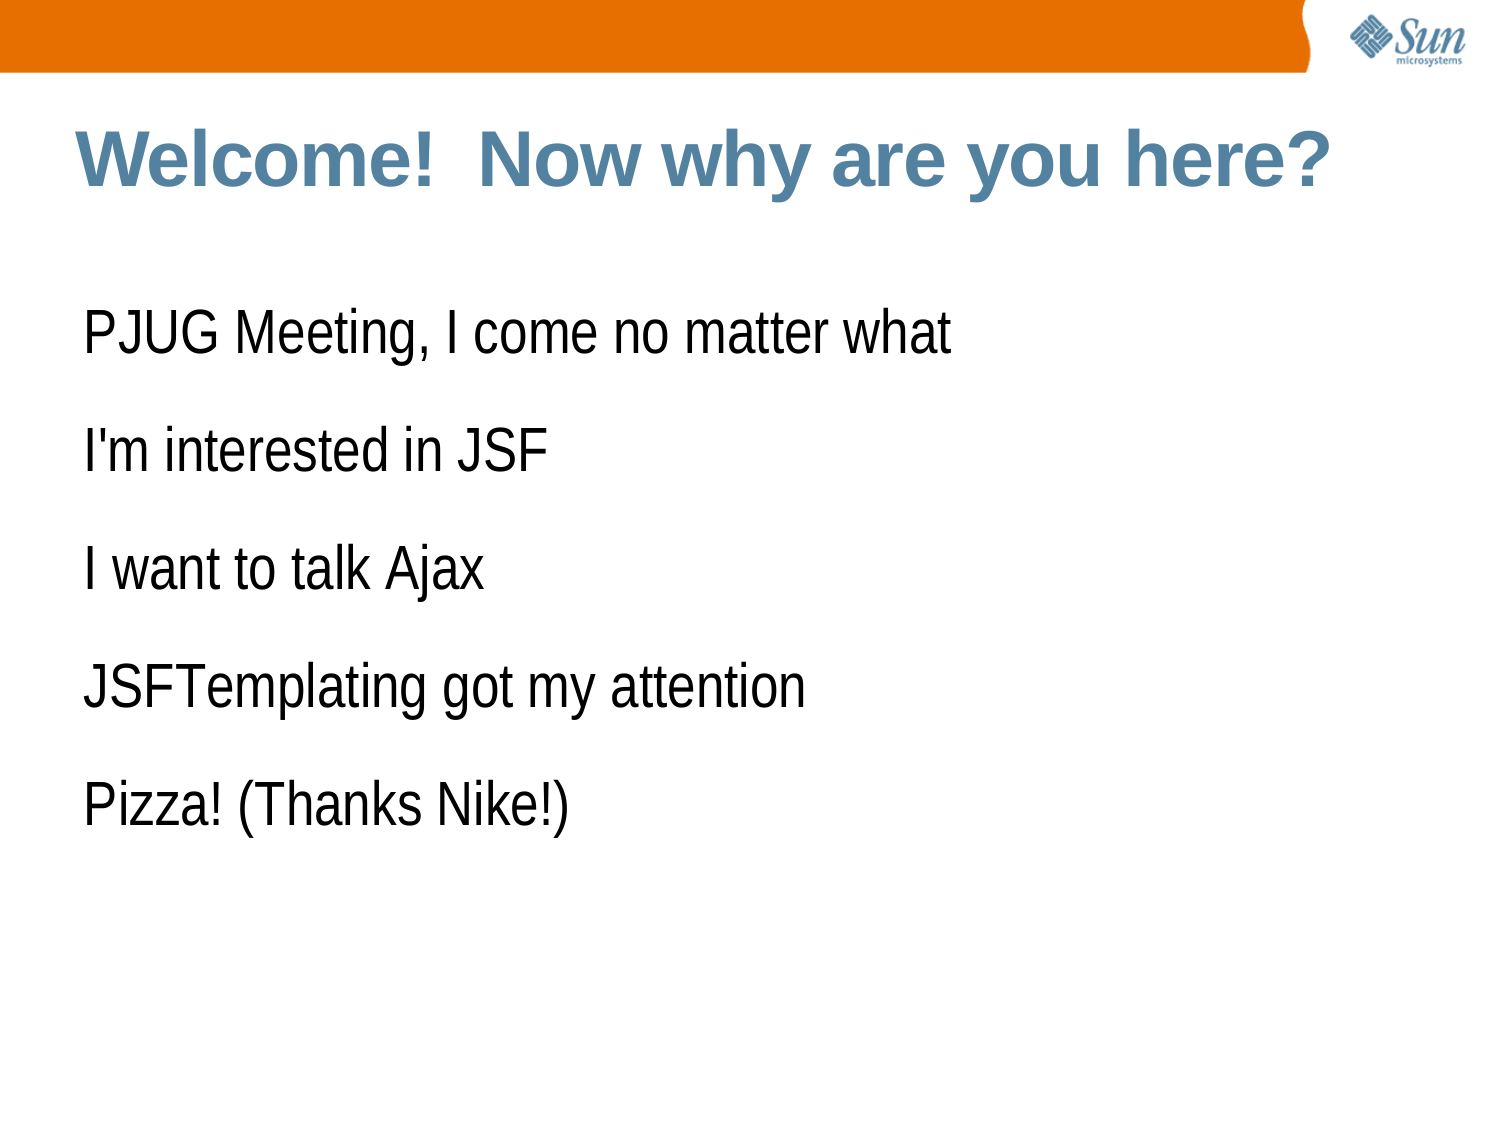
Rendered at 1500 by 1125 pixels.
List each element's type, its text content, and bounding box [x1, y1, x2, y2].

list JSFTemplating got my attention [64, 658, 1388, 764]
list I want to talk Ajax [64, 540, 1388, 621]
list Pizza! (Thanks Nike!) [64, 777, 1388, 882]
list PJUG Meeting, I come no matter what [64, 304, 1388, 385]
list I'm interested in JSF [64, 422, 1388, 503]
title Welcome! Now why are you here? [75, 122, 1438, 227]
picture [0, 0, 1500, 75]
